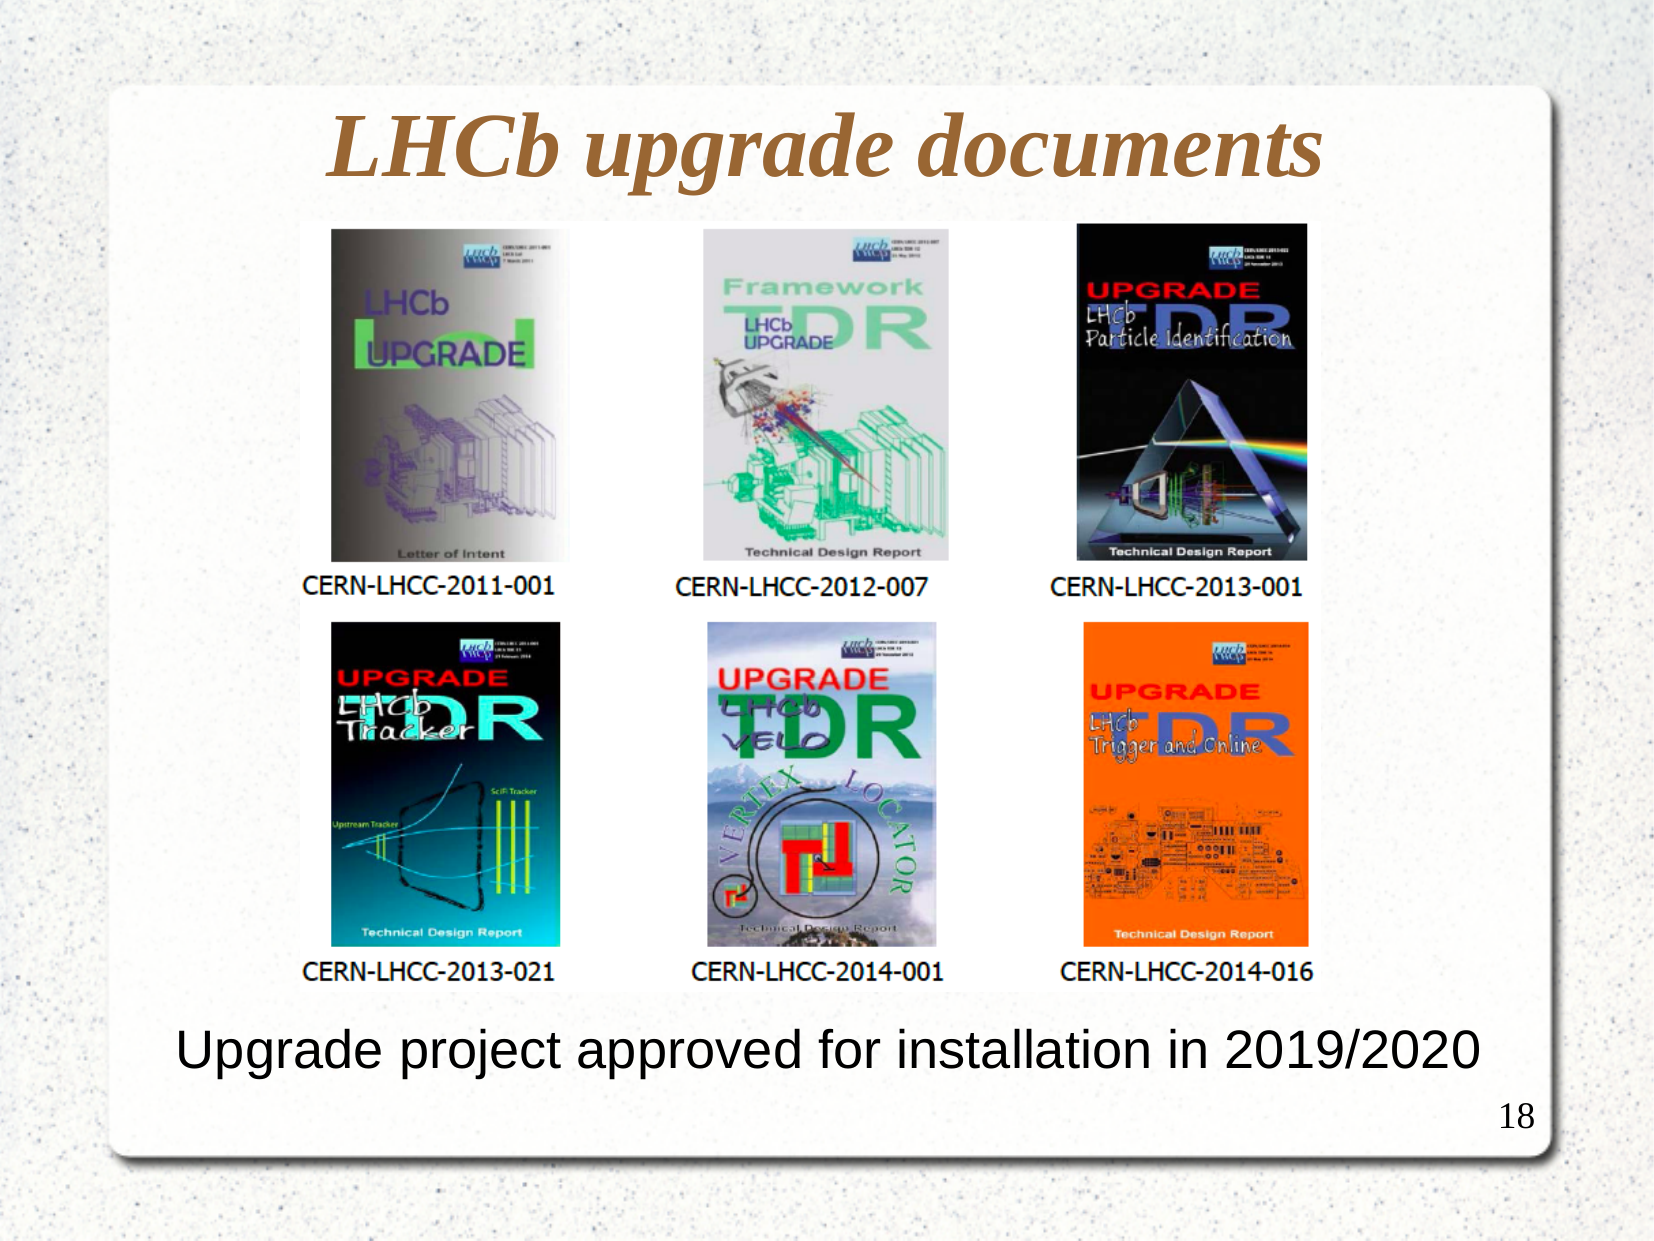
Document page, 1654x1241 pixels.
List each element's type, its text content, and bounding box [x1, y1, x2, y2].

title LHCb upgrade documents [118, 95, 1536, 197]
list Upgrade project approved for installation in 2019/2020 [105, 1020, 1531, 1111]
picture [0, 0, 1654, 1241]
